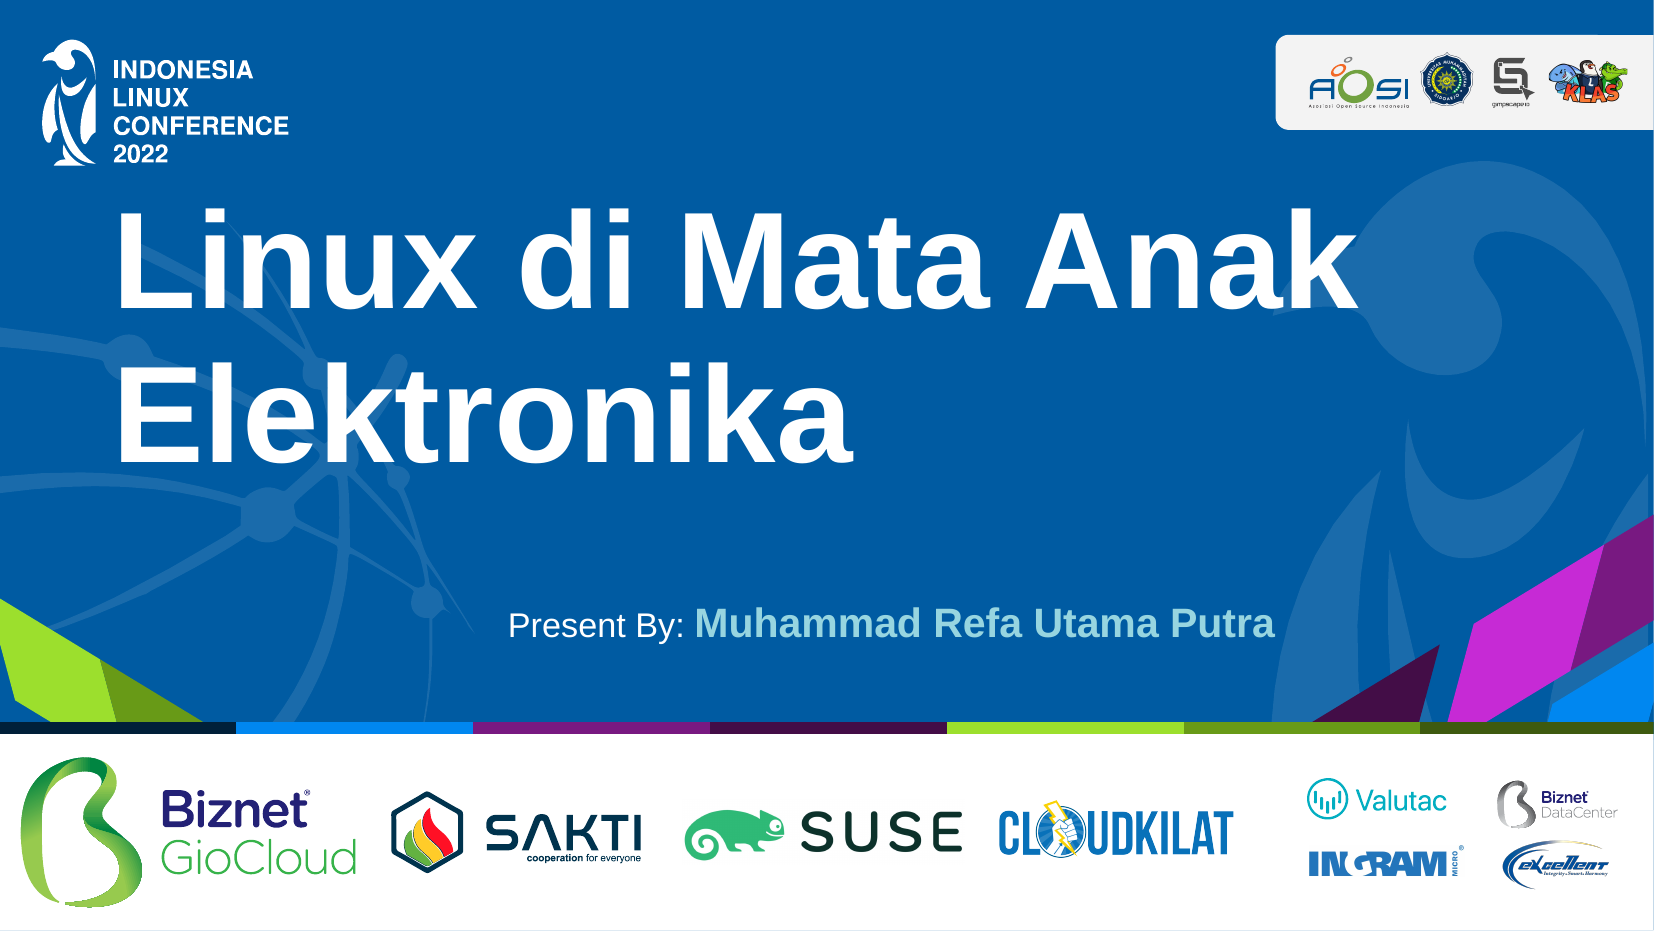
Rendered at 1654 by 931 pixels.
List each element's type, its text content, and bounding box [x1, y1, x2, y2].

picture [1309, 845, 1465, 877]
title Linux di Mata Anak Elektronika [112, 58, 1538, 617]
list Present By: Muhammad Refa Utama Putra [412, 617, 1313, 676]
picture [999, 800, 1234, 858]
picture [682, 799, 965, 865]
picture [1420, 52, 1474, 58]
picture [1496, 840, 1620, 890]
picture [1548, 60, 1628, 103]
picture [601, 855, 616, 859]
picture [626, 855, 634, 862]
